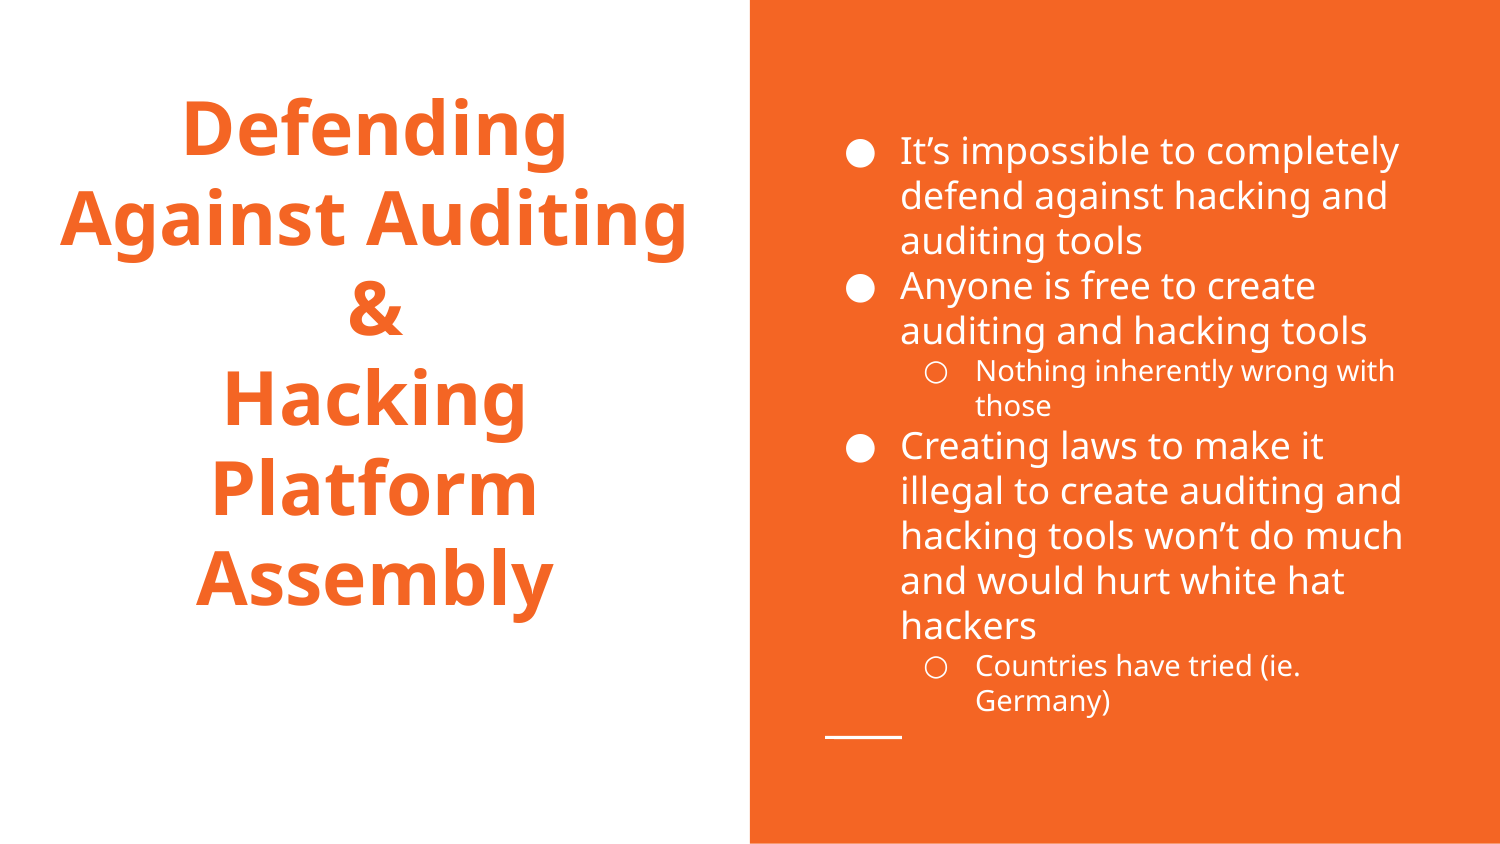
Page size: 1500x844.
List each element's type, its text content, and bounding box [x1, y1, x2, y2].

title Defending Against Auditing & Hacking Platform Assembly [43, 118, 708, 725]
list It’s impossible to completely defend against hacking and auditing tools Anyone is free to create auditing and hacking tools Nothing inherently wrong with those Creating laws to make it illegal to create auditing and hacking tools won’t do much and would hurt white hat hackers Countries have tried (ie. Germany) [810, 118, 1440, 725]
